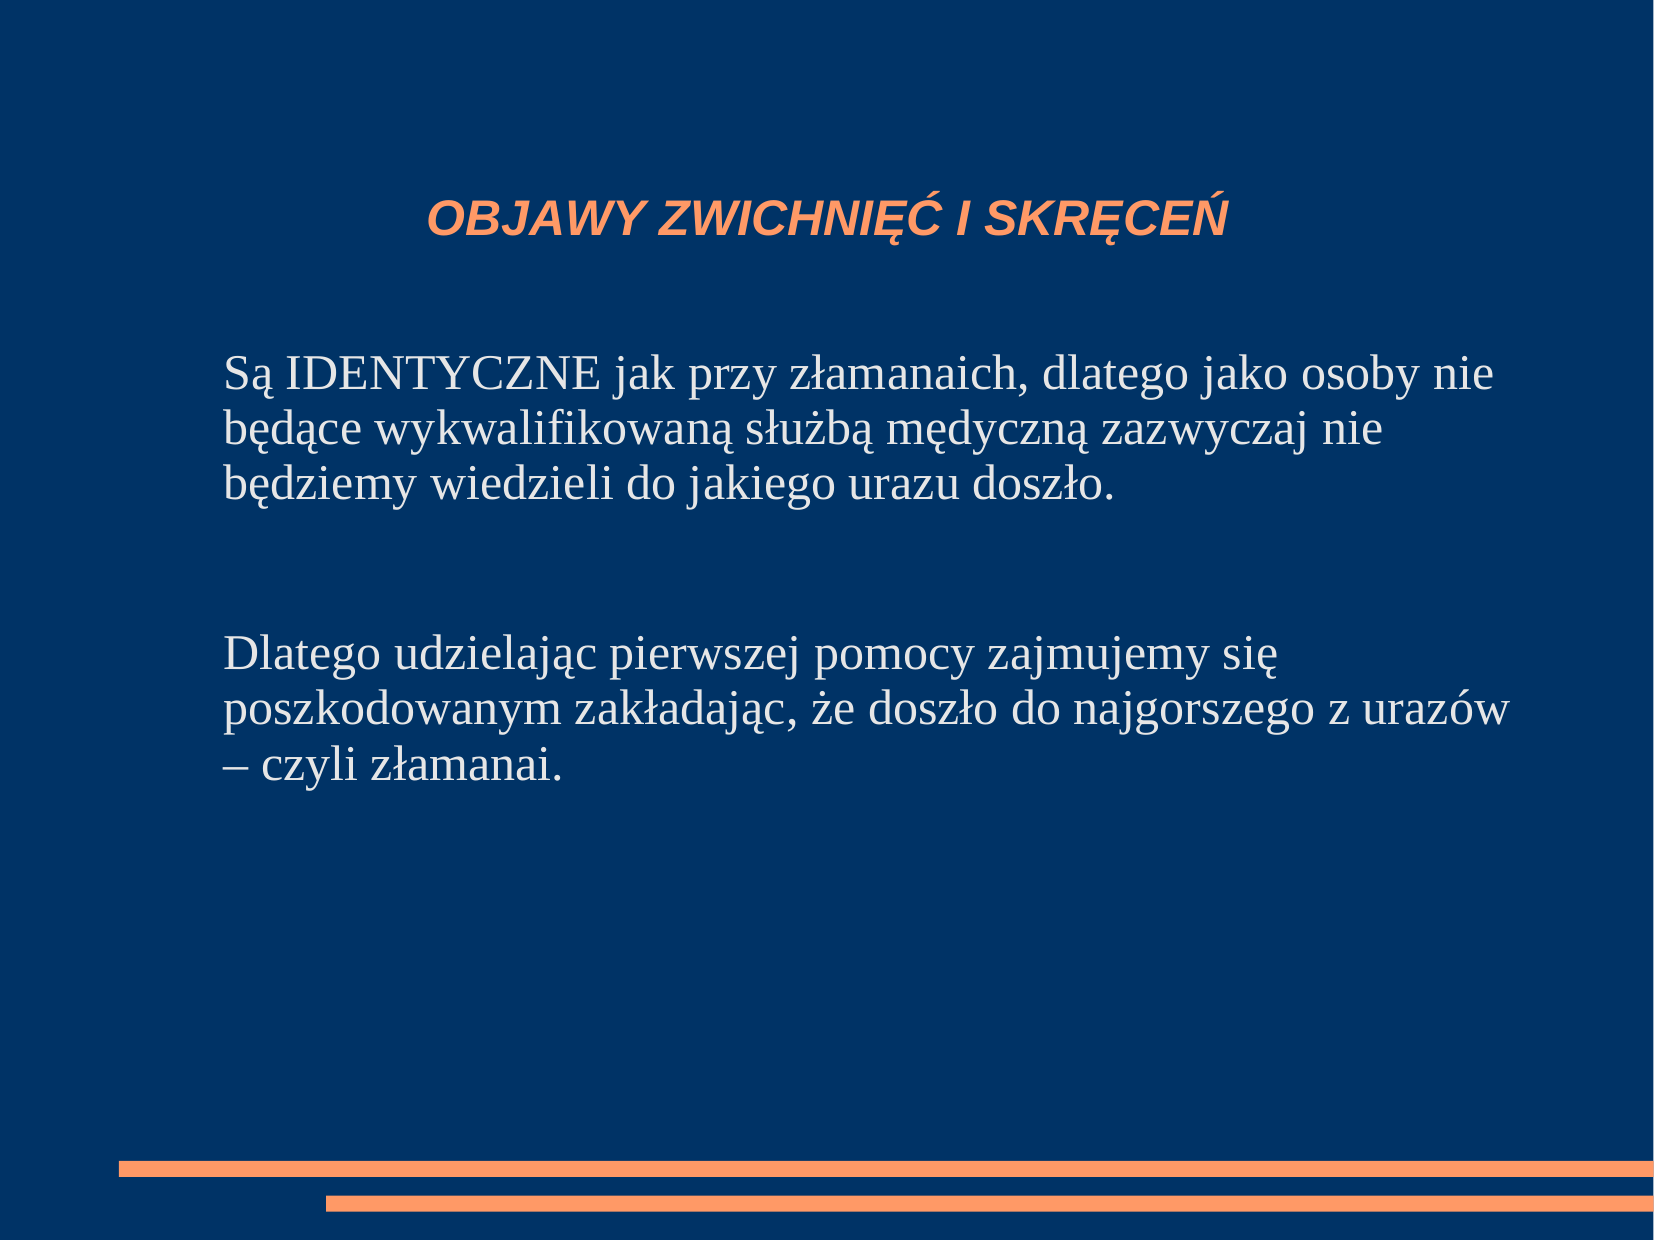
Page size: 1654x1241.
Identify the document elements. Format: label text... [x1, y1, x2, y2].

title OBJAWY ZWICHNIĘĆ I SKRĘCEŃ [121, 114, 1534, 322]
list Są IDENTYCZNE jak przy złamanaich, dlatego jako osoby nie będące wykwalifikowaną służbą mędyczną zazwyczaj nie będziemy wiedzieli do jakiego urazu doszło. Dlatego udzielając pierwszej pomocy zajmujemy się poszkodowanym zakładając, że doszło do najgorszego z urazów – czyli złamanai. [152, 344, 1534, 1127]
